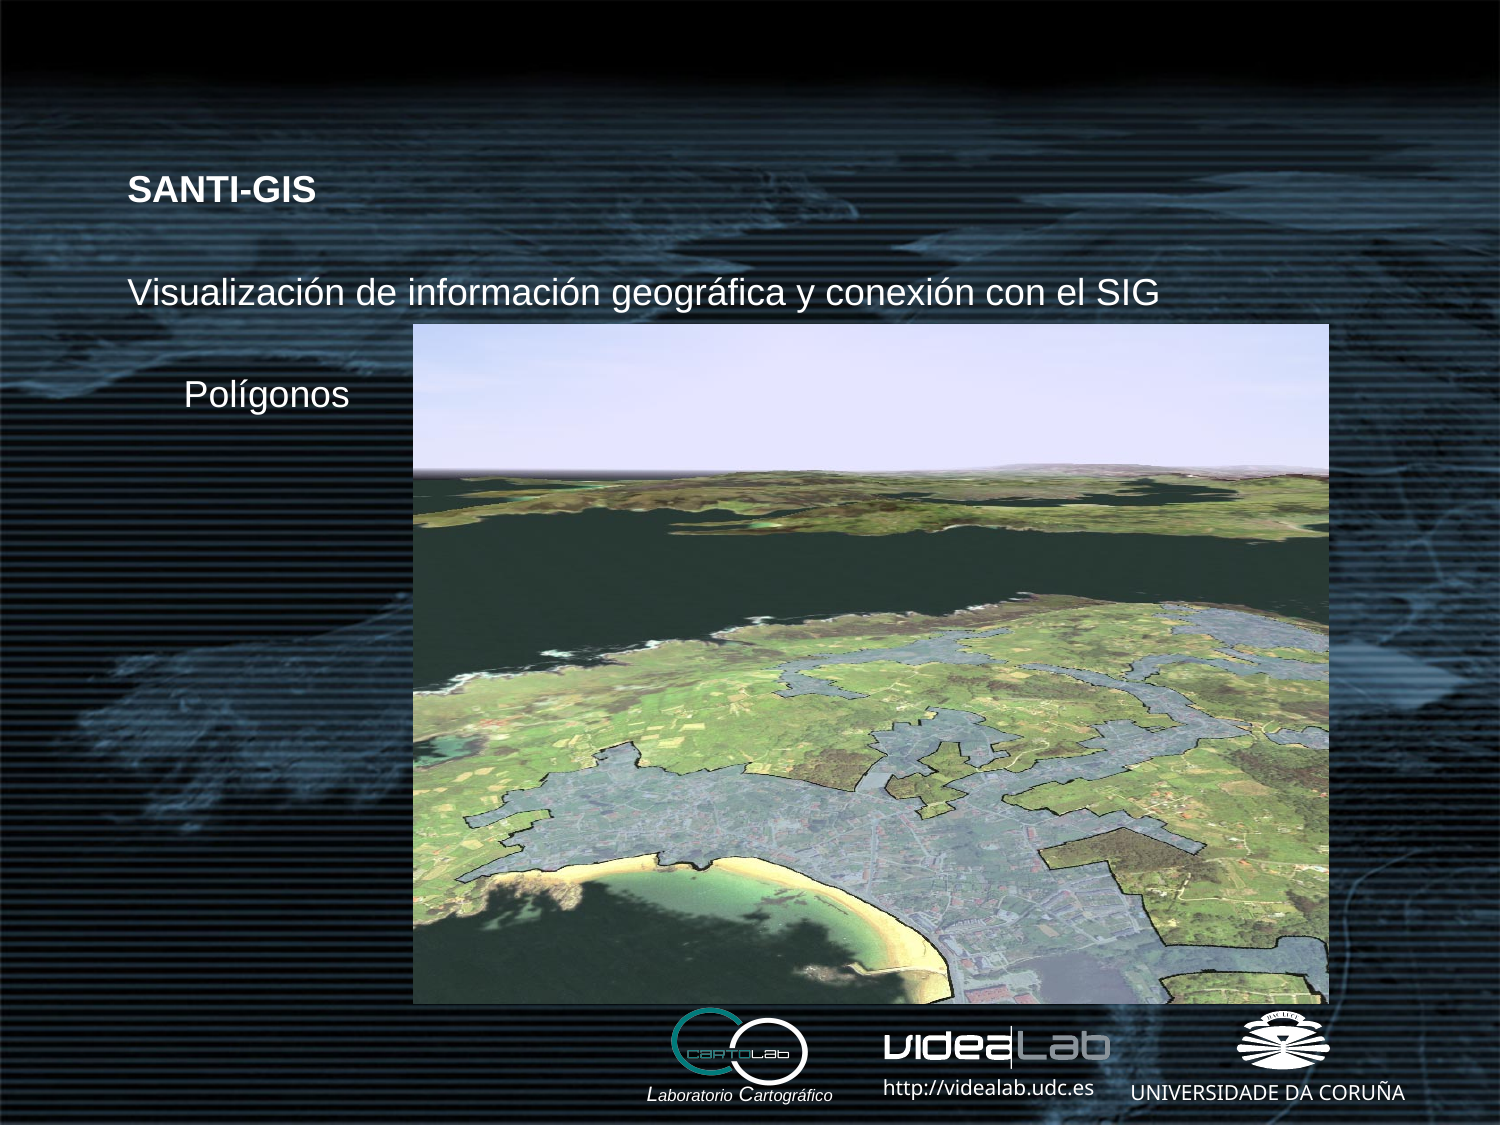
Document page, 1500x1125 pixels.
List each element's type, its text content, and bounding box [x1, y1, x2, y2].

list SANTI-GIS Visualización de información geográfica y conexión con el SIG Polígonos [112, 160, 1388, 1001]
picture [0, 0, 1500, 1125]
